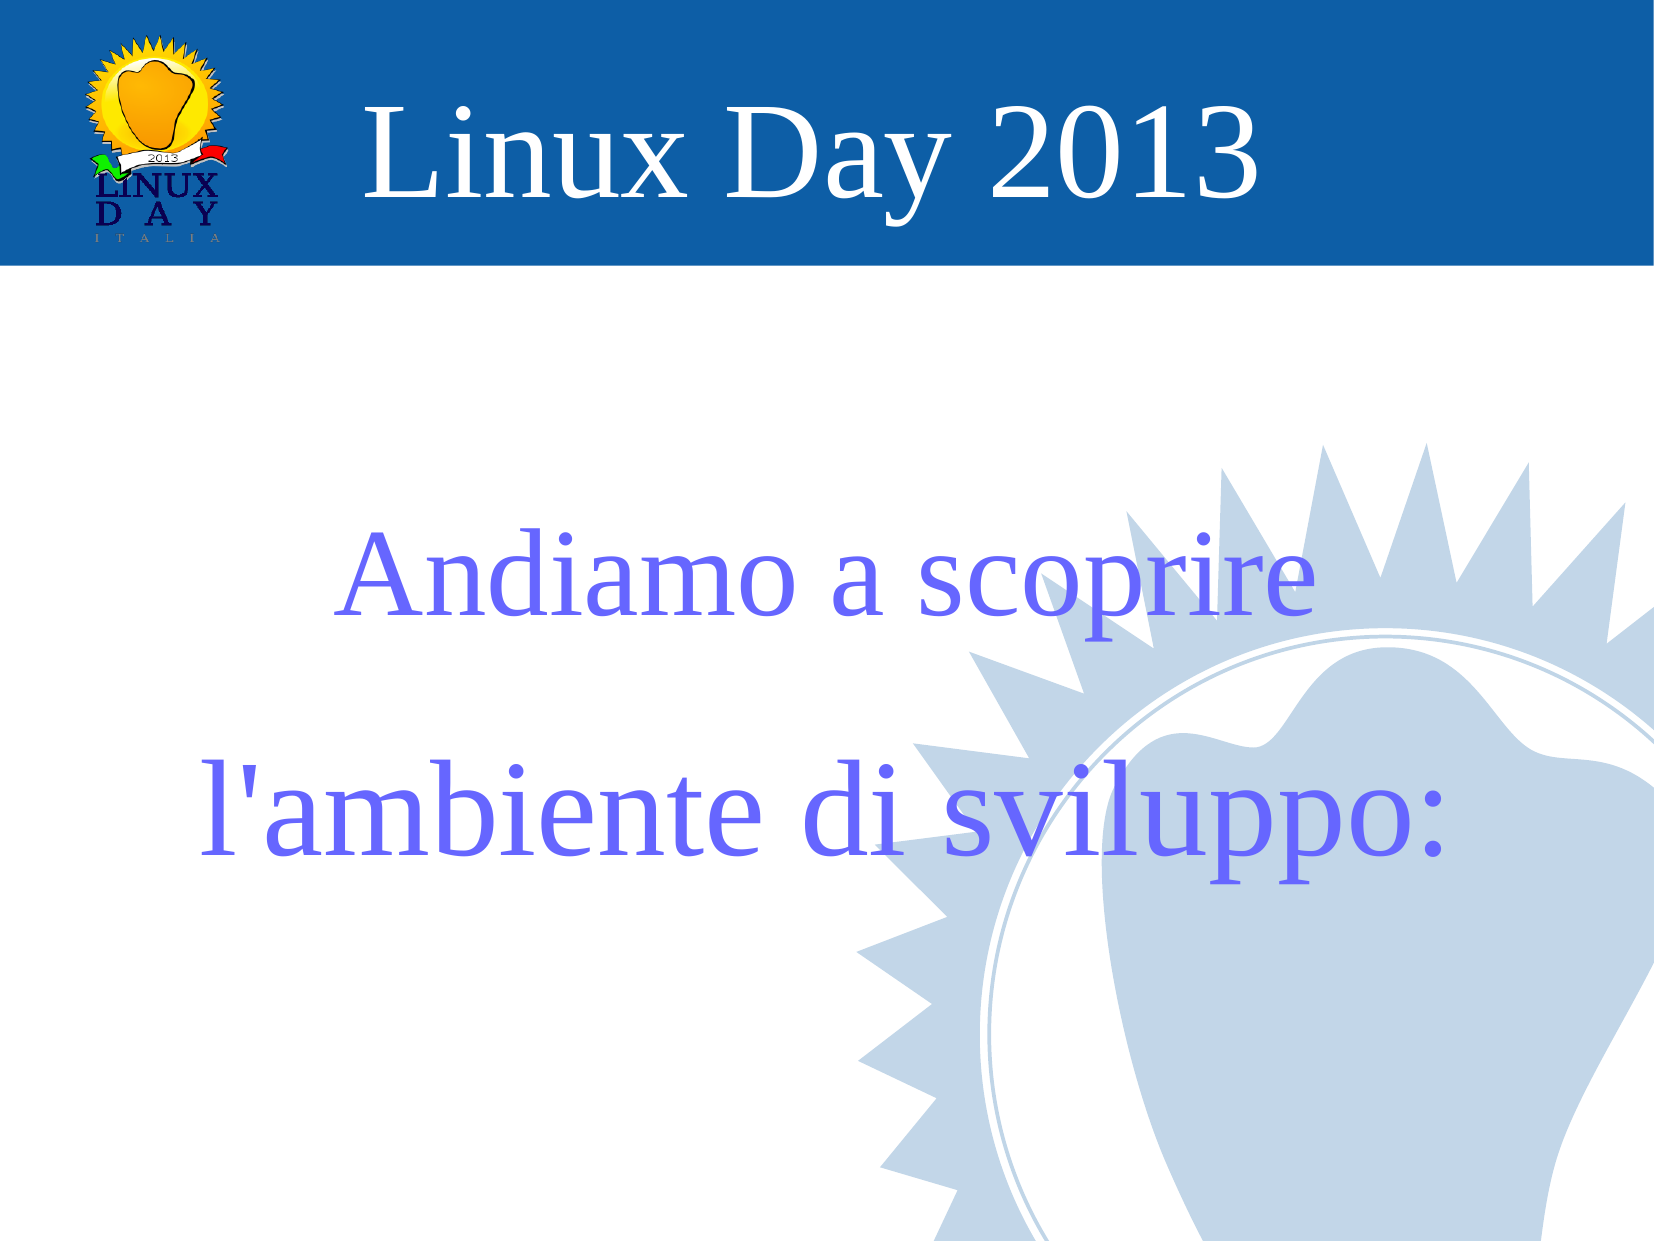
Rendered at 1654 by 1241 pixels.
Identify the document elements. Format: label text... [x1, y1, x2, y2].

picture [76, 14, 237, 262]
text_box Andiamo a scoprire [188, 496, 1465, 651]
text_box l'ambiente di sviluppo: [106, 725, 1548, 893]
title Linux Day 2013 [237, 47, 1465, 255]
